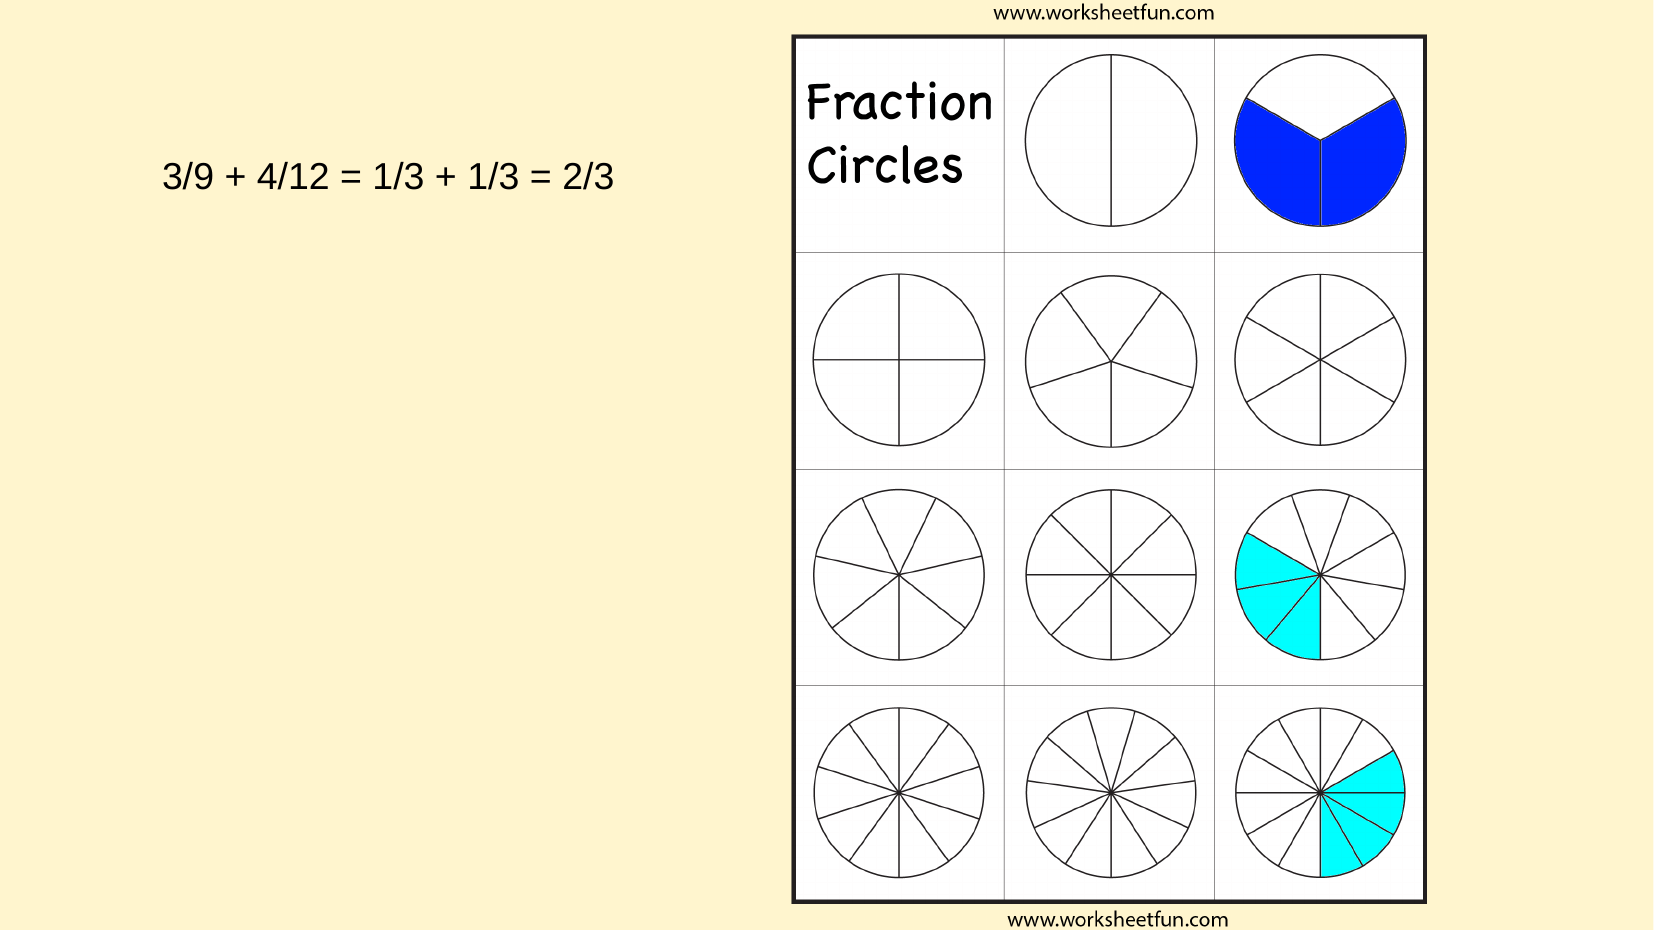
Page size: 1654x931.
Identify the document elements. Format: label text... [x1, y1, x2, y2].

text_box 3/9 + 4/12 = 1/3 + 1/3 = 2/3 [147, 147, 630, 205]
picture [791, 1, 1427, 931]
